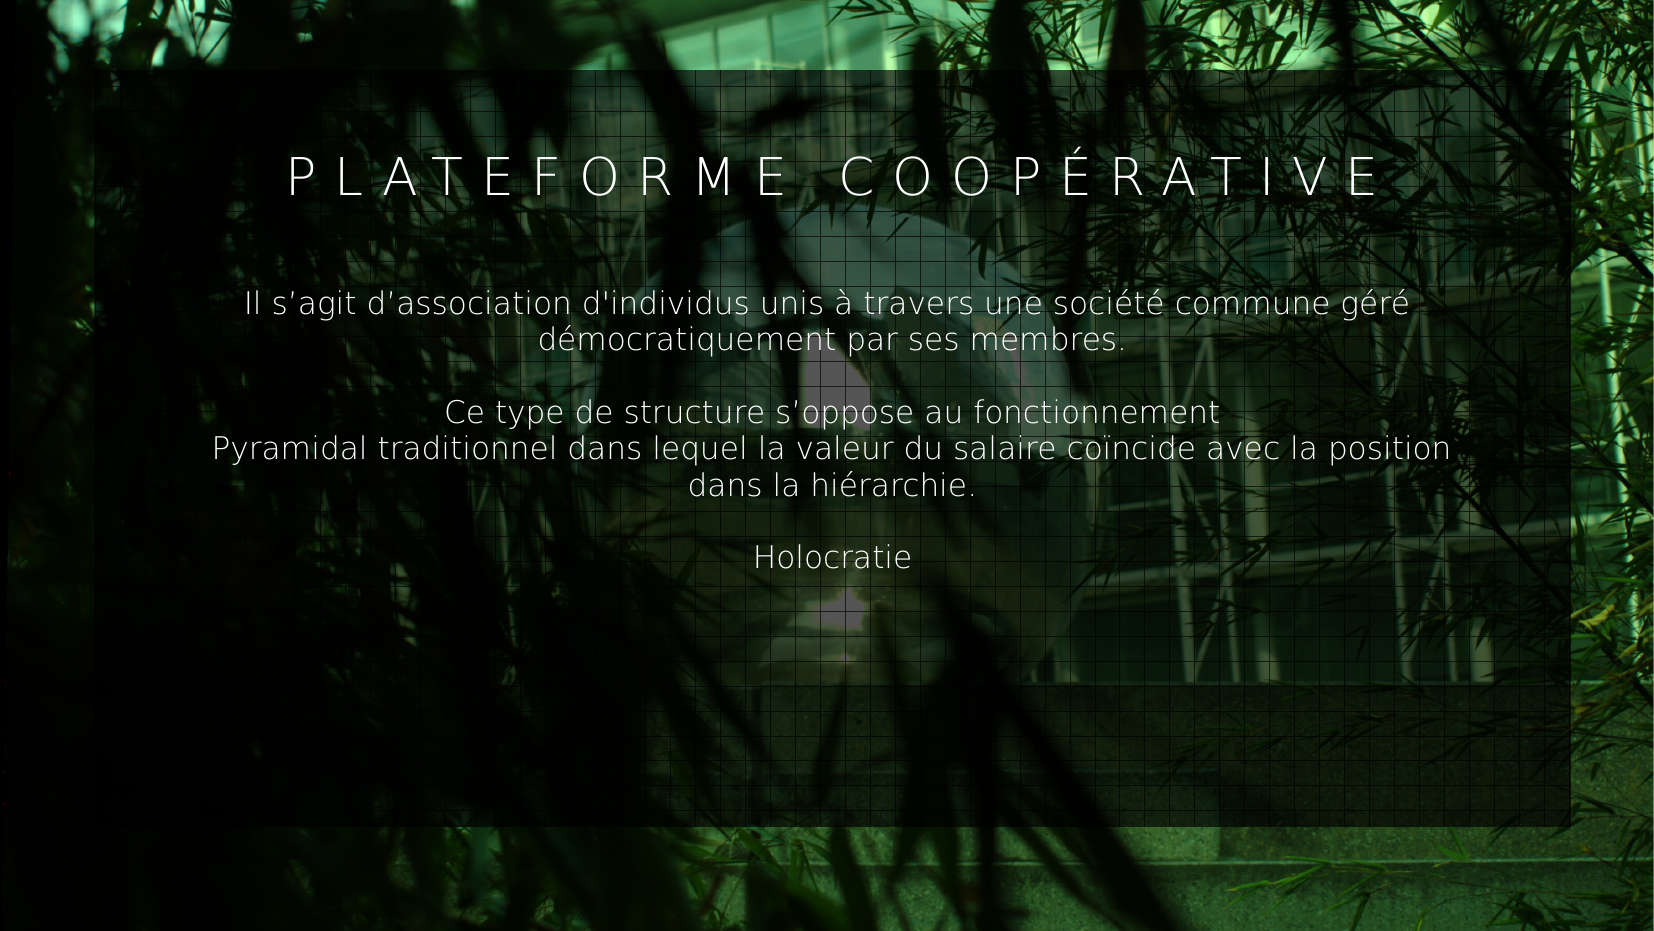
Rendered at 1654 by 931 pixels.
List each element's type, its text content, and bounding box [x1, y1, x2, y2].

text_box Il s’agit d’association d'individus unis à travers une société commune géré démocratiquement par ses membres. Ce type de structure s’oppose au fonctionnement Pyramidal traditionnel dans lequel la valeur du salaire coïncide avec la position dans la hiérarchie. Holocratie [94, 70, 1571, 827]
text_box PLATEFORME COOPÉRATIVE [177, 106, 1489, 249]
picture [0, 0, 1654, 931]
